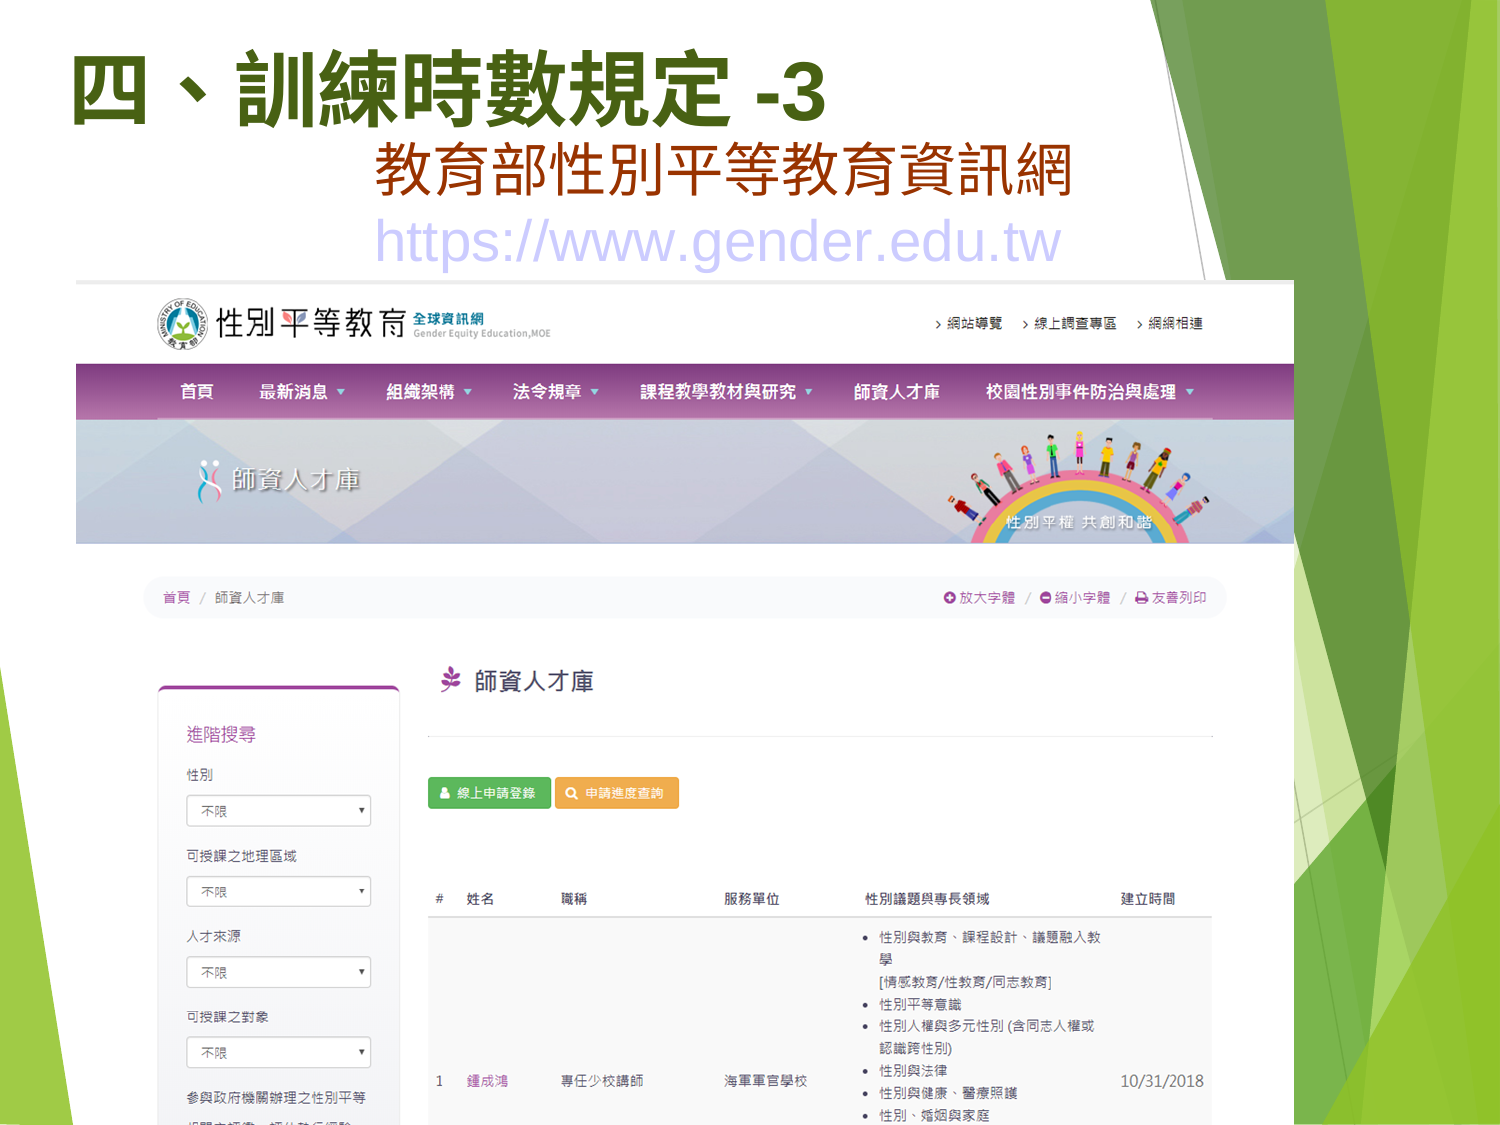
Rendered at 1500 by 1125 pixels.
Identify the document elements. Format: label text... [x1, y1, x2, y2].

text_box 四、訓練時數規定-3 [53, 29, 848, 146]
picture [76, 280, 1294, 1125]
text_box 教育部性別平等教育資訊網 https://www.gender.edu.tw [359, 124, 1089, 280]
